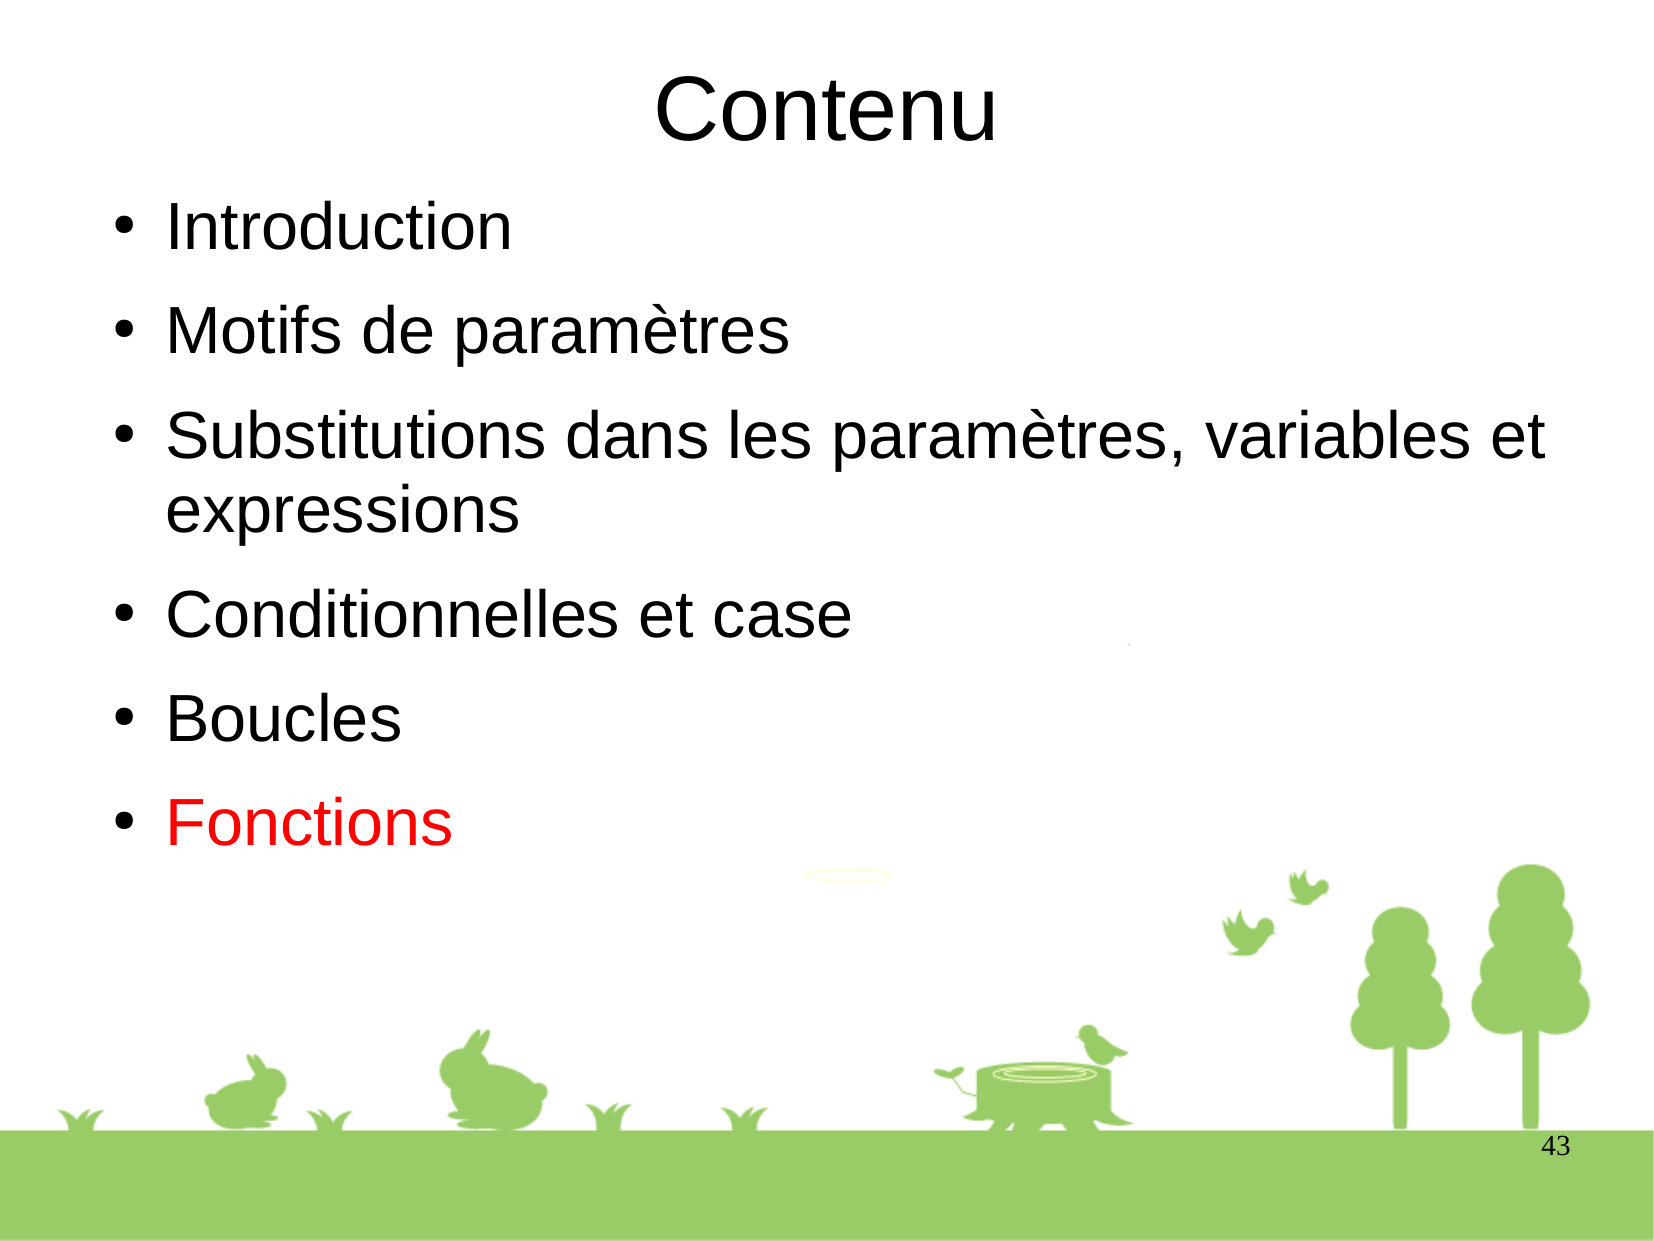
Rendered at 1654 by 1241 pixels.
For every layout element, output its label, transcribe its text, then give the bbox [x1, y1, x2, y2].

title Contenu [11, 5, 1642, 213]
list Introduction Motifs de paramètres Substitutions dans les paramètres, variables et expressions Conditionnelles et case Boucles Fonctions [94, 188, 1550, 909]
picture [0, 0, 1654, 1241]
